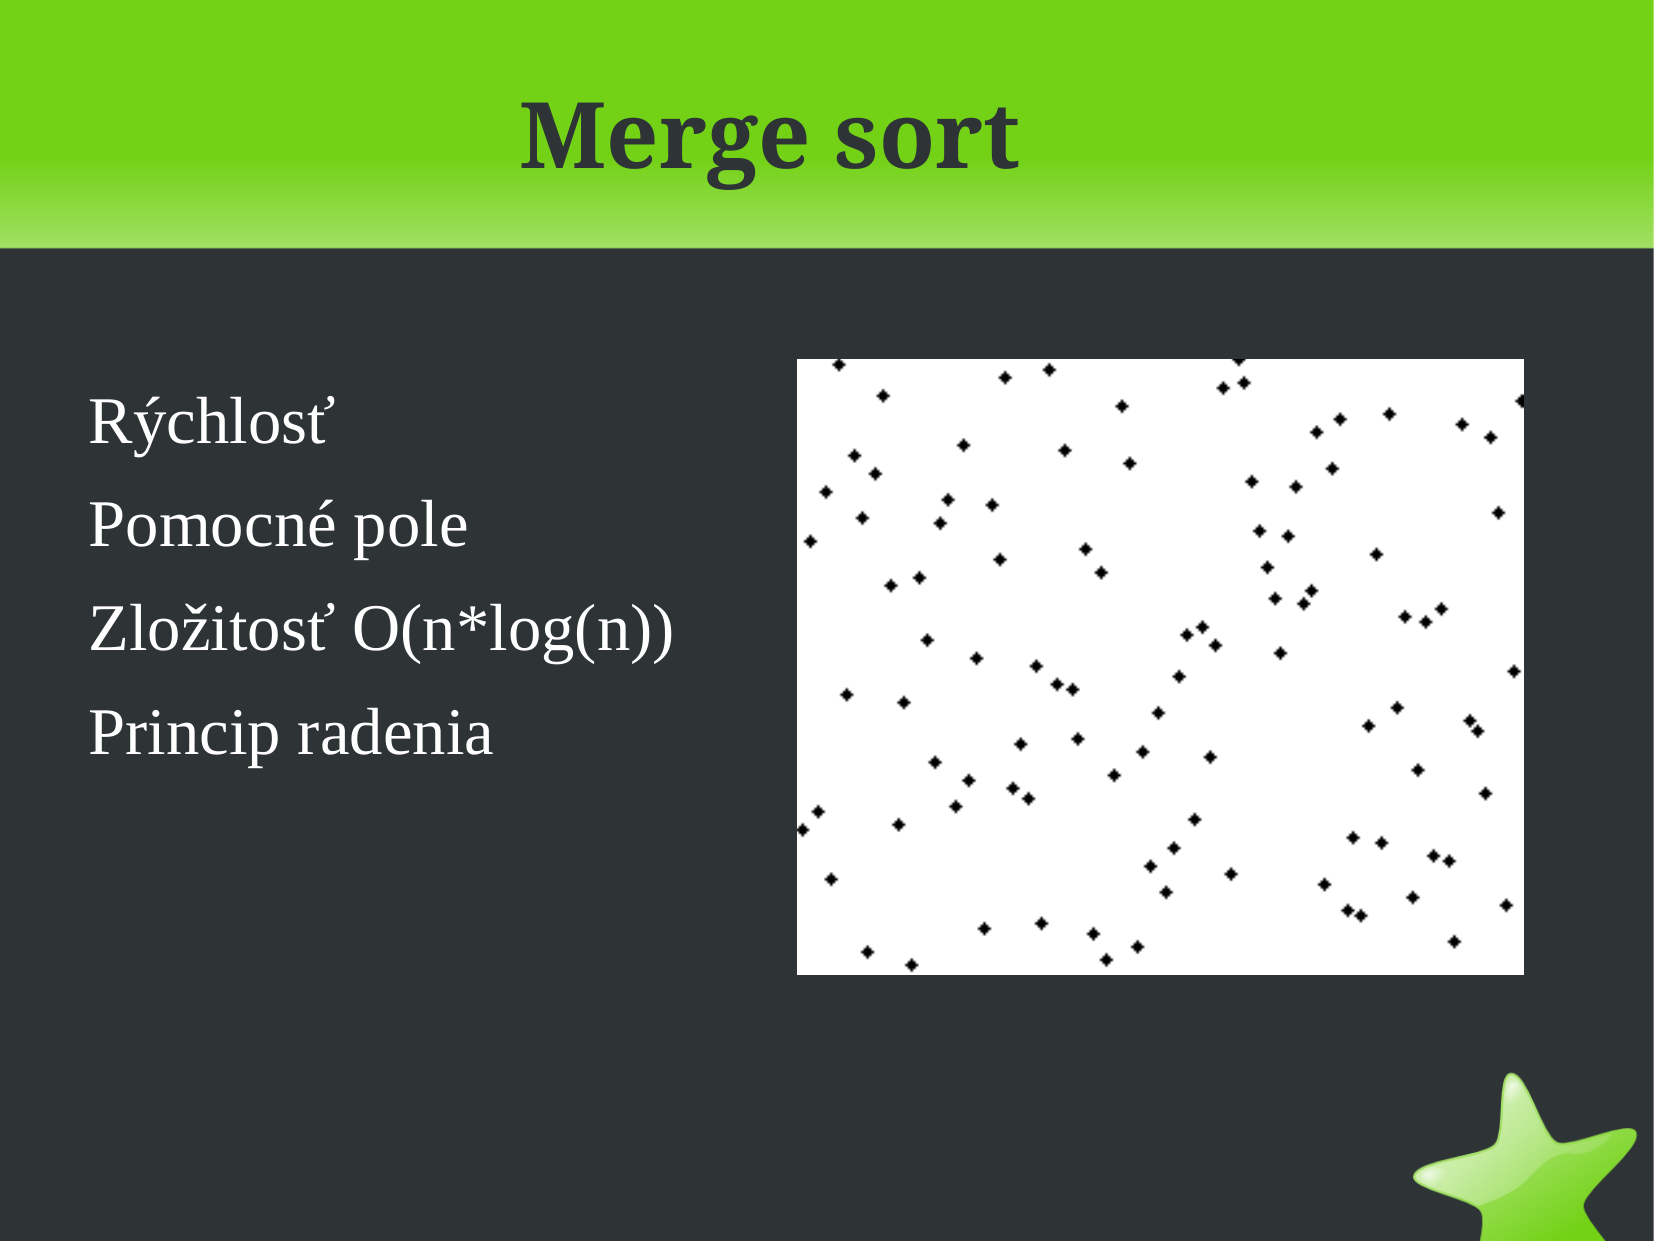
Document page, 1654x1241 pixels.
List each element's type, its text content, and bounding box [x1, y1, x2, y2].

title Merge sort [76, 29, 1565, 237]
picture [0, 0, 1654, 1241]
list Rýchlosť Pomocné pole Zložitosť O(n*log(n)) Princip radenia [71, 383, 798, 1004]
